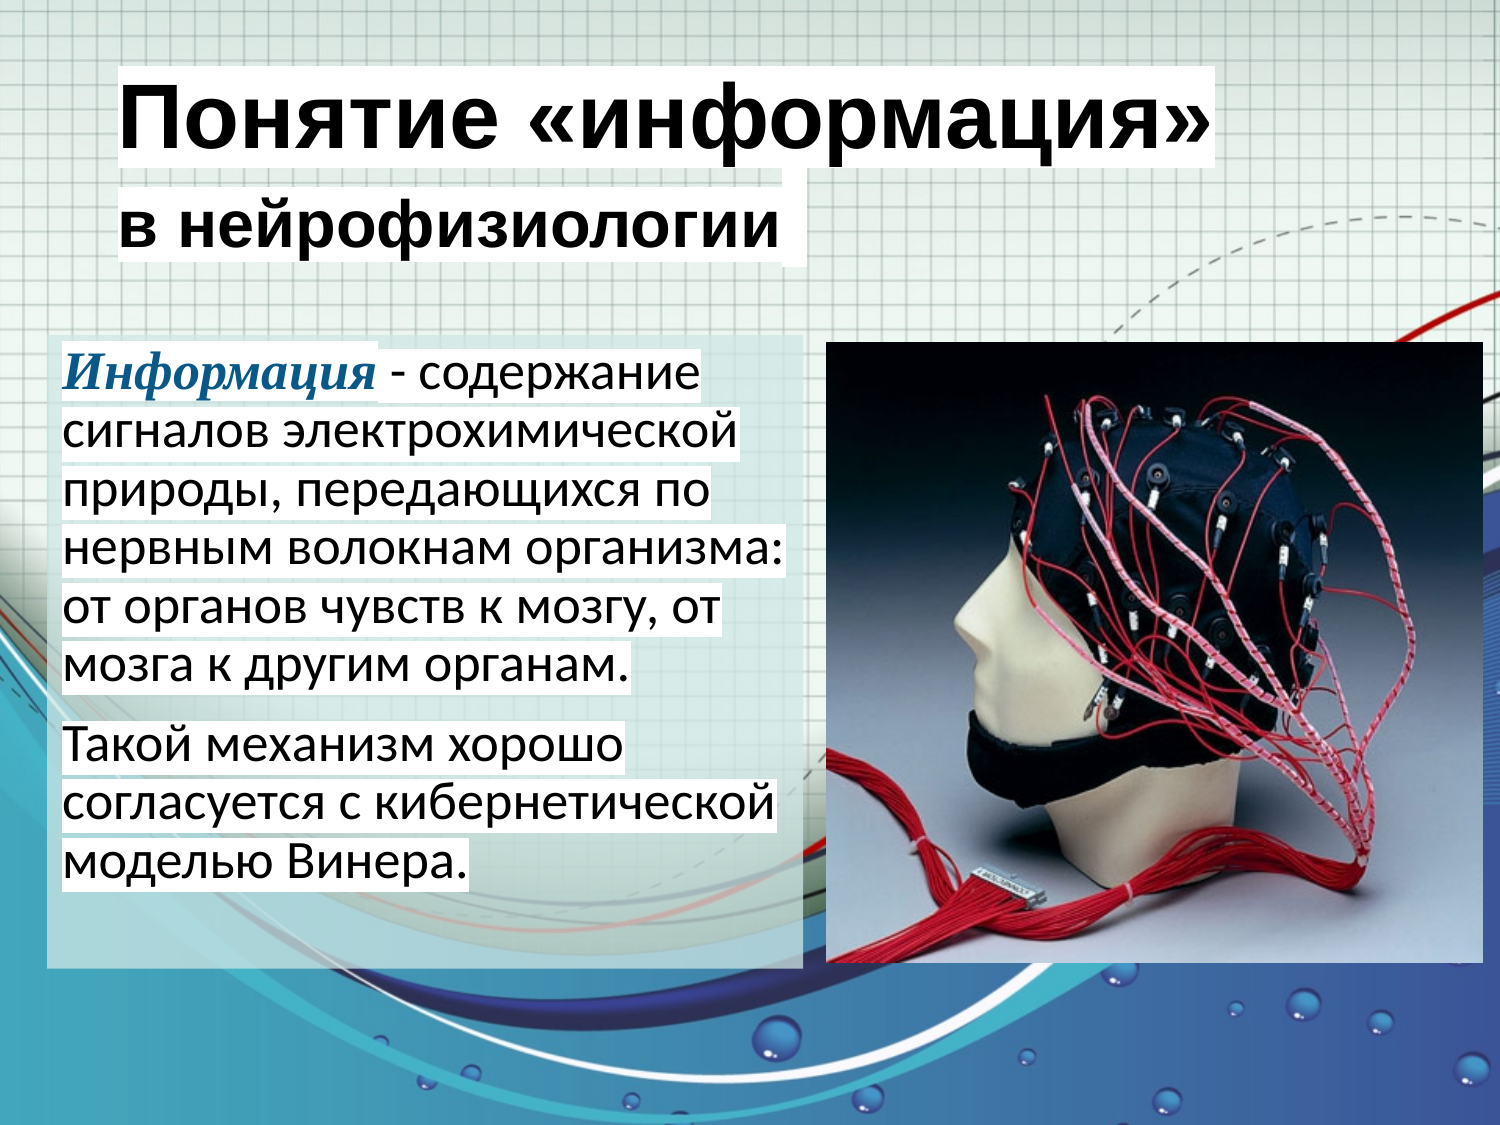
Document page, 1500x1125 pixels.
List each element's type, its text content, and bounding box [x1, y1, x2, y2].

title Понятие «информация» в нейрофизиологии [103, 56, 1397, 281]
picture [0, 0, 1500, 1125]
list Информация - содержание сигналов электрохимической природы, передающихся по нервным волокнам организма: от органов чувств к мозгу, от мозга к другим органам. Такой механизм хорошо согласуется с кибернетической моделью Винера. [47, 334, 804, 969]
